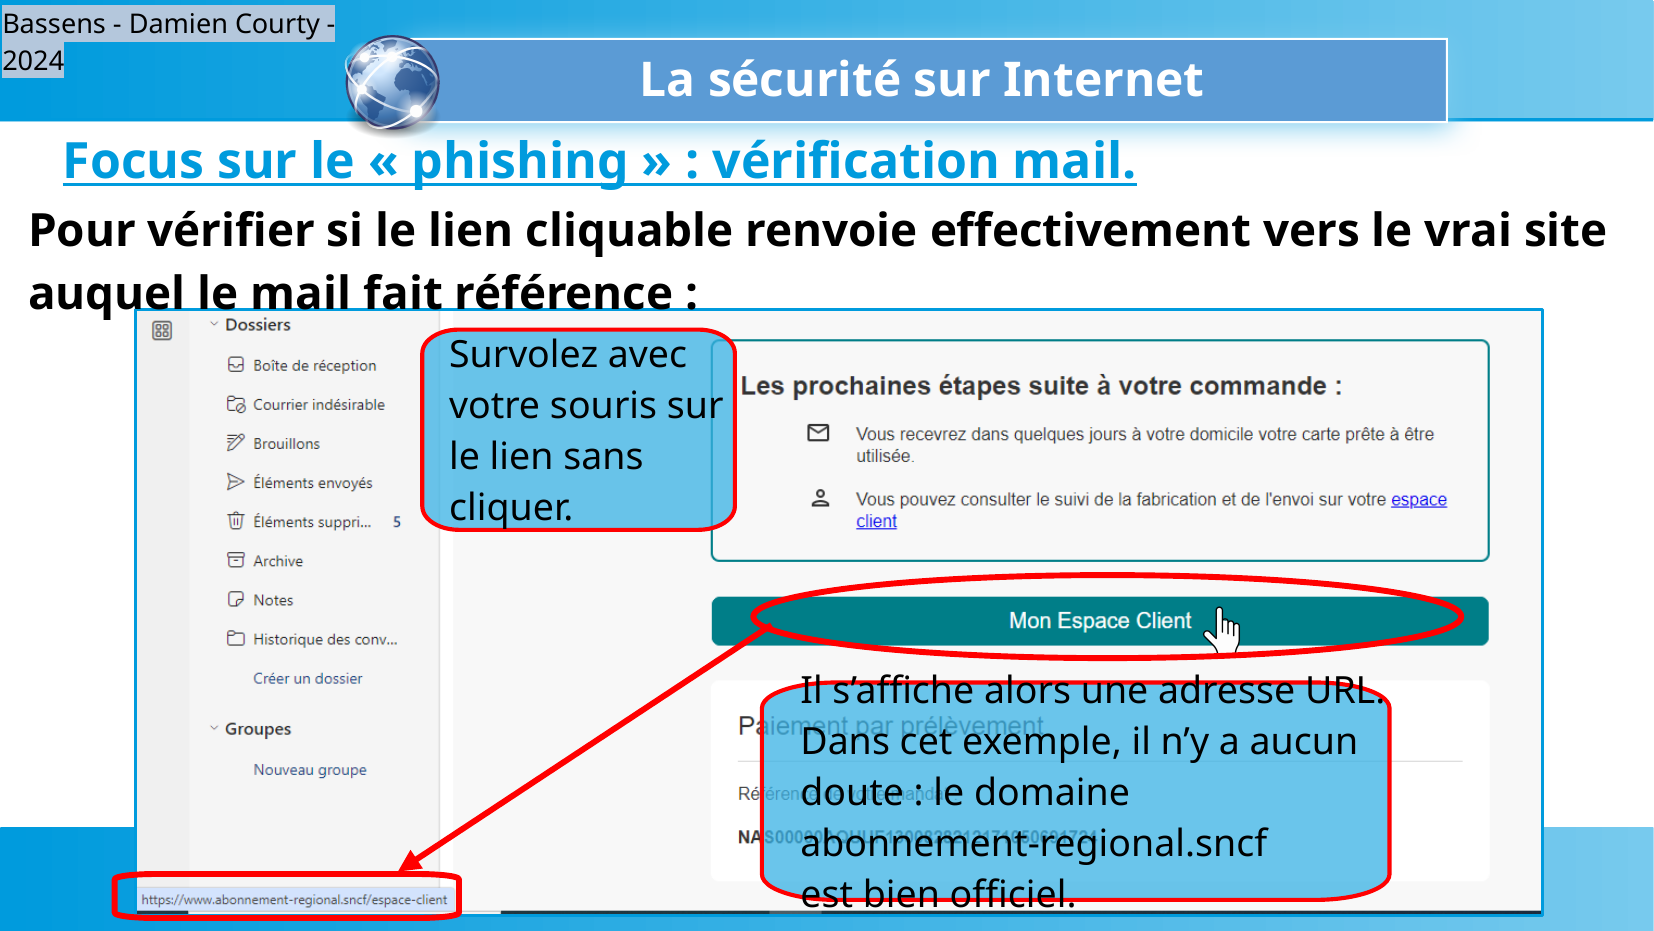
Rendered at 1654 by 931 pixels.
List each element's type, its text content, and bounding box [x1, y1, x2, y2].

text_box Survolez avec votre souris sur le lien sans cliquer. [422, 329, 735, 530]
text_box [753, 575, 1462, 659]
text_box Pour vérifier si le lien cliquable renvoie effectivement vers le vrai site auquel le mail fait référence : [13, 190, 1654, 303]
picture [112, 312, 1540, 920]
text_box [114, 874, 459, 919]
text_box Bassens - Damien Courty - 2024 [0, 0, 413, 45]
text_box Il s’affiche alors une adresse URL. Dans cet exemple, il n’y a aucun doute : le domaine abonnement-regional.sncf est bien officiel. [761, 682, 1390, 900]
picture [341, 35, 443, 118]
text_box La sécurité sur Internet [443, 38, 1447, 118]
text_box Focus sur le « phishing » : vérification mail. [47, 118, 1577, 190]
